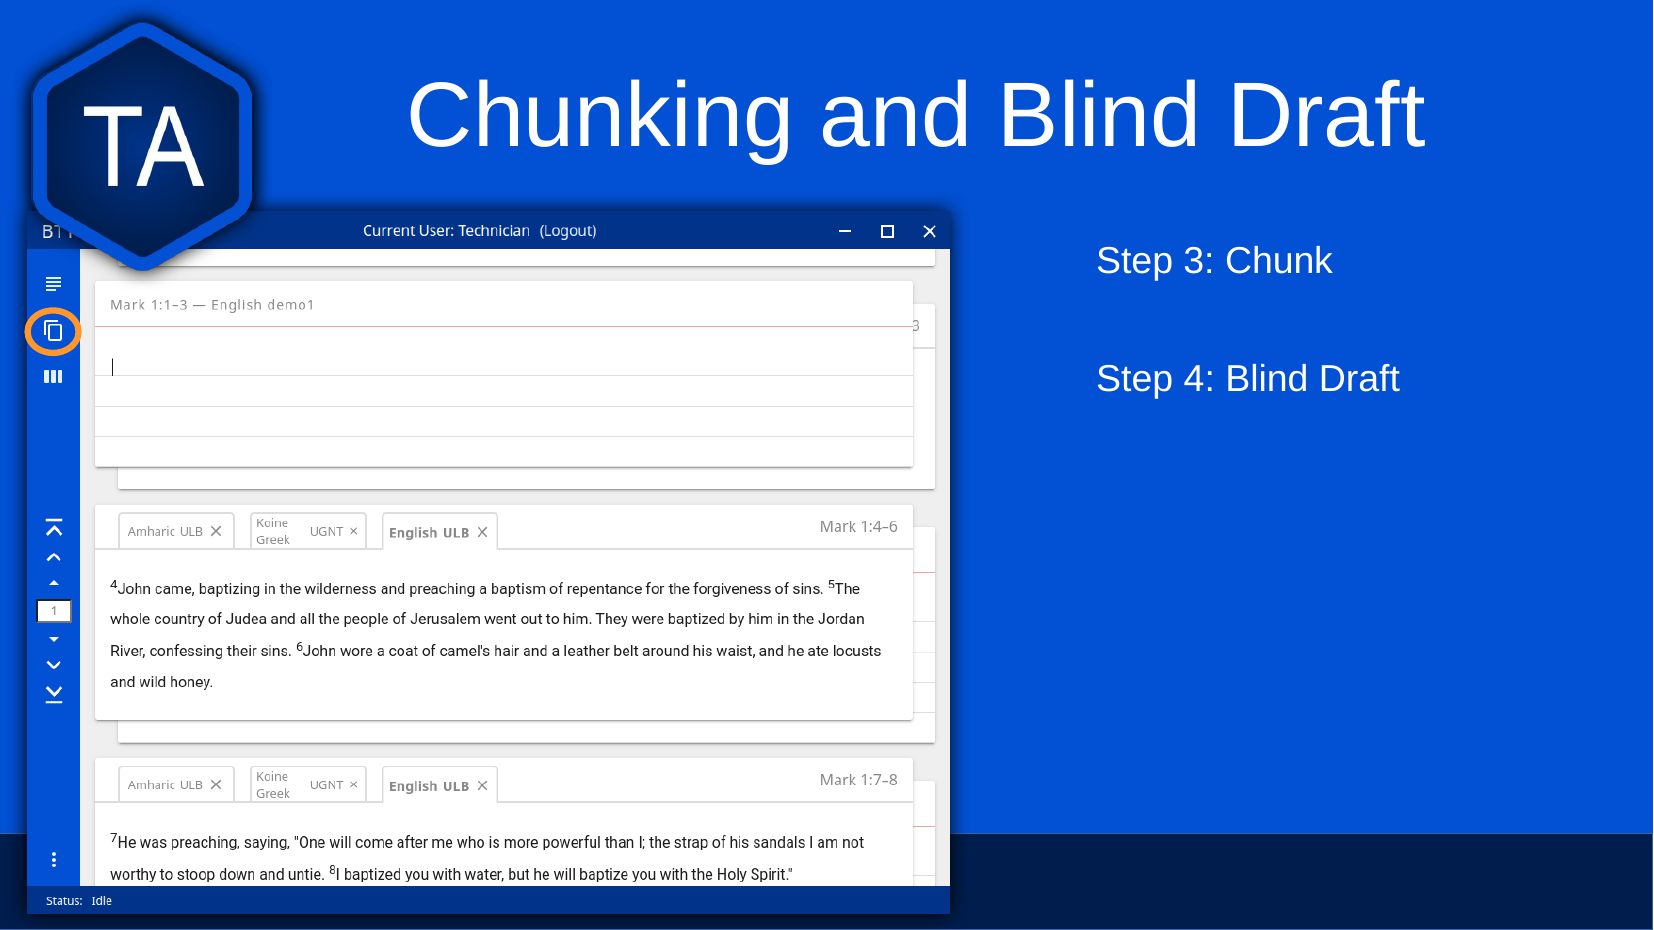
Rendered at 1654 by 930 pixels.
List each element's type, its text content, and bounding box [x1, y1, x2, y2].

picture [5, 9, 950, 914]
text_box Step 3: Chunk [1081, 231, 1479, 289]
picture [31, 314, 75, 349]
title Chunking and Blind Draft [297, 37, 1571, 193]
text_box Step 4: Blind Draft [1081, 349, 1479, 407]
